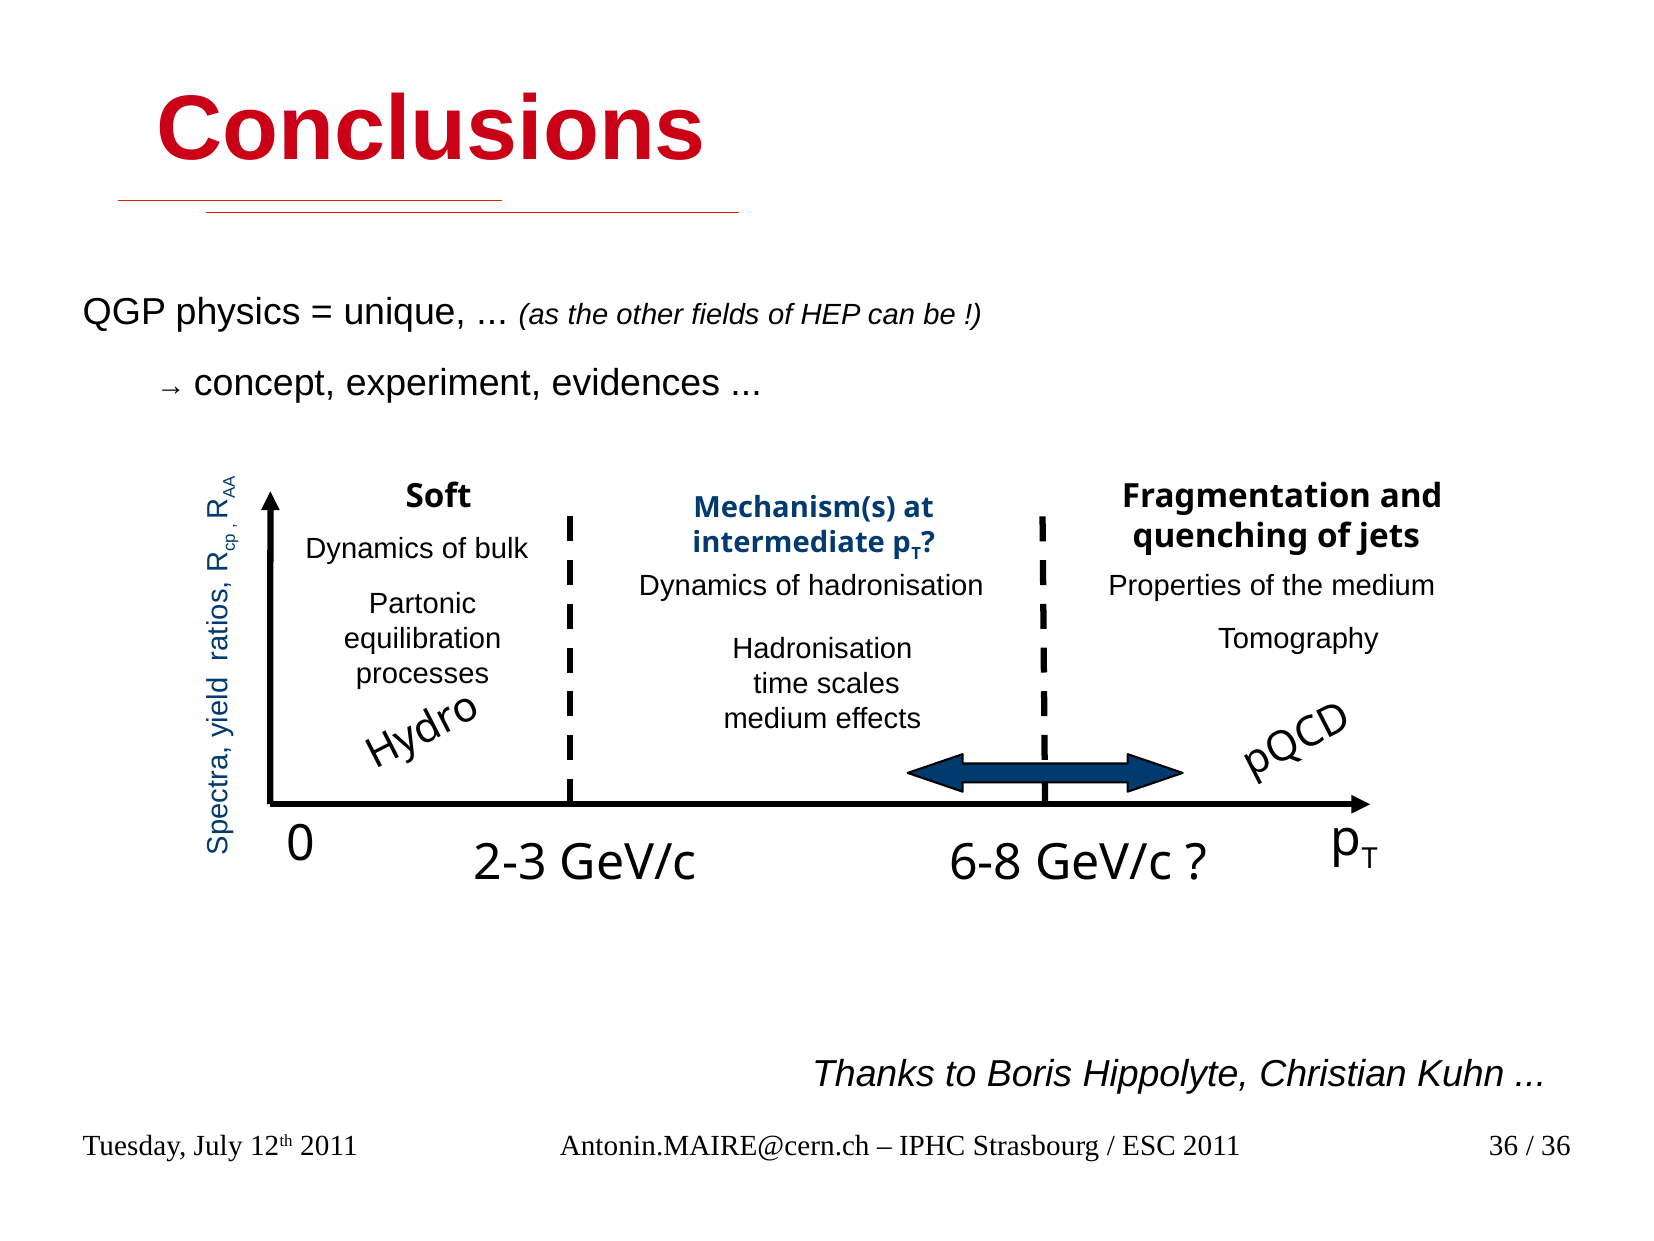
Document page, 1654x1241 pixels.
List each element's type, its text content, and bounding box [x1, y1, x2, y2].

text_box 6-8 GeV/c ? [924, 829, 1215, 890]
text_box Soft [332, 461, 533, 527]
text_box 0 [262, 809, 322, 870]
text_box [907, 754, 1183, 792]
text_box Hydro [337, 674, 492, 787]
title Conclusions [82, 49, 1571, 207]
text_box pT [1306, 805, 1385, 875]
text_box Tomography [1201, 619, 1386, 655]
text_box pQCD [1251, 753, 1265, 769]
text_box Dynamics of bulk [288, 529, 544, 565]
text_box pQCD [1213, 684, 1364, 795]
text_box Partonic equilibration processes [327, 584, 509, 690]
text_box 2-3 GeV/c [449, 829, 704, 890]
text_box Mechanism(s) at intermediate pT? [645, 474, 983, 577]
text_box Spectra, yield ratios, Rcp , RAA [198, 469, 239, 862]
text_box Properties of the medium [1091, 566, 1451, 602]
text_box Dynamics of hadronisation [622, 566, 1000, 602]
text_box Fragmentation and quenching of jets [1045, 457, 1508, 571]
text_box Hadronisation time scales medium effects [706, 629, 929, 735]
list QGP physics = unique, ... (as the other fields of HEP can be !) → concept, experiment, evidences ... [82, 290, 1571, 1109]
text_box Thanks to Boris Hippolyte, Christian Kuhn ... [797, 1045, 1562, 1103]
